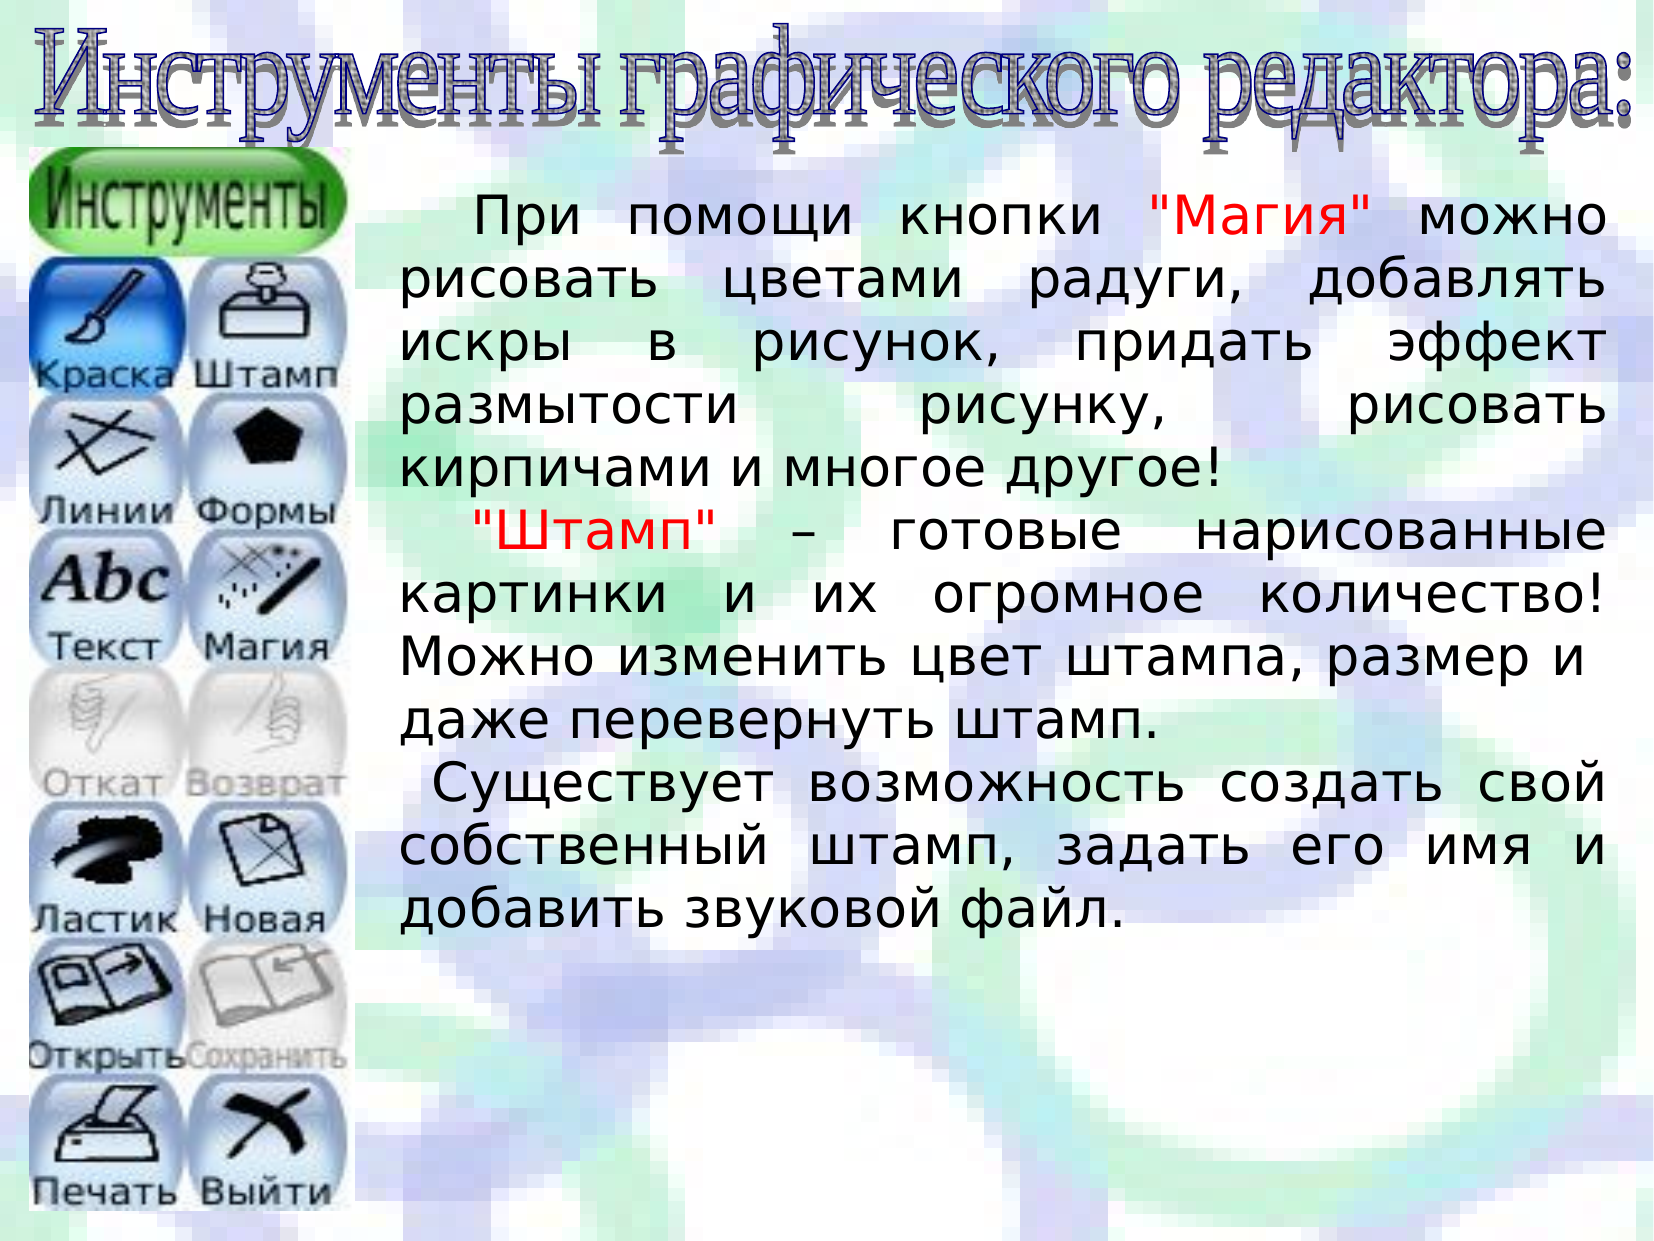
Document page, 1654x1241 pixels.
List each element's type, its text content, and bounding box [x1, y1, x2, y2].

text_box Инструменты графического редактора: [1203, 52, 1251, 142]
text_box Инструменты графического редактора: [916, 52, 957, 115]
text_box Инструменты графического редактора: [397, 52, 438, 115]
text_box Инструменты графического редактора: [35, 28, 157, 114]
picture [0, 0, 1654, 1241]
text_box Инструменты графического редактора: [753, 23, 815, 142]
text_box Инструменты графического редактора: [962, 52, 1053, 115]
text_box Инструменты графического редактора: [578, 54, 600, 114]
text_box Инструменты графического редактора: [813, 54, 915, 114]
text_box Инструменты графического редактора: [1093, 54, 1133, 114]
text_box Инструменты графического редактора: [1254, 52, 1344, 139]
text_box Инструменты графического редактора: [620, 52, 707, 142]
text_box Инструменты графического редактора: [157, 52, 288, 142]
text_box Инструменты графического редактора: [710, 52, 753, 115]
text_box При помощи кнопки "Магия" можно рисовать цветами радуги, добавлять искры в рисунок, придать эффект размытости рисунку, рисовать кирпичами и многое другое! "Штамп" – готовые нарисованные картинки и их огромное количество! Можно изменить цвет штампа, размер и даже перевернуть штамп. Существует возможность создать свой собственный штамп, задать его имя и добавить звуковой файл. [383, 177, 1625, 1241]
text_box Инструменты графического редактора: [286, 54, 398, 142]
text_box Инструменты графического редактора: [1133, 52, 1179, 115]
text_box Инструменты графического редактора: [1343, 52, 1519, 115]
text_box Инструменты графического редактора: [1047, 52, 1093, 115]
text_box Инструменты графического редактора: [1570, 52, 1613, 115]
text_box Инструменты графического редактора: [438, 54, 576, 114]
text_box Инструменты графического редактора: [1519, 52, 1567, 142]
